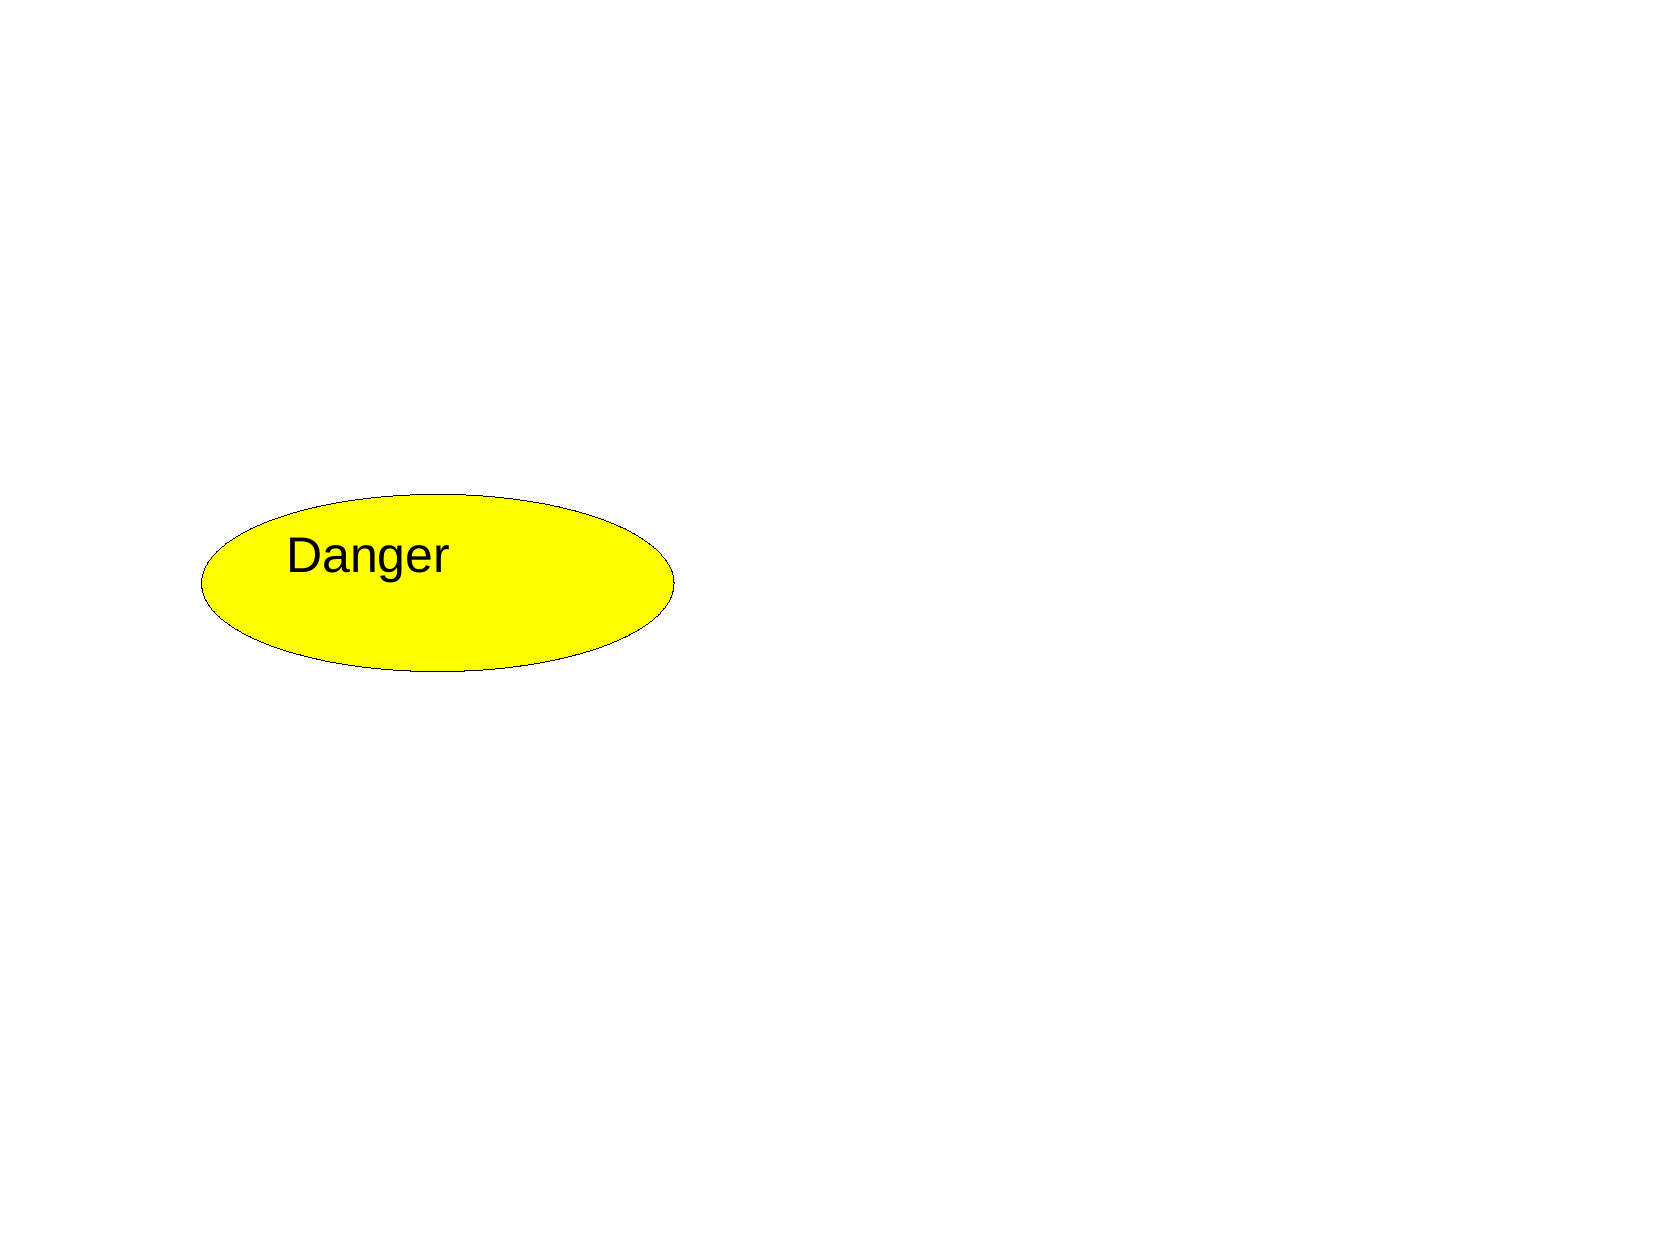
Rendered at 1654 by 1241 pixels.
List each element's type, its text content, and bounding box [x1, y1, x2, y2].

text_box Danger [201, 494, 675, 672]
